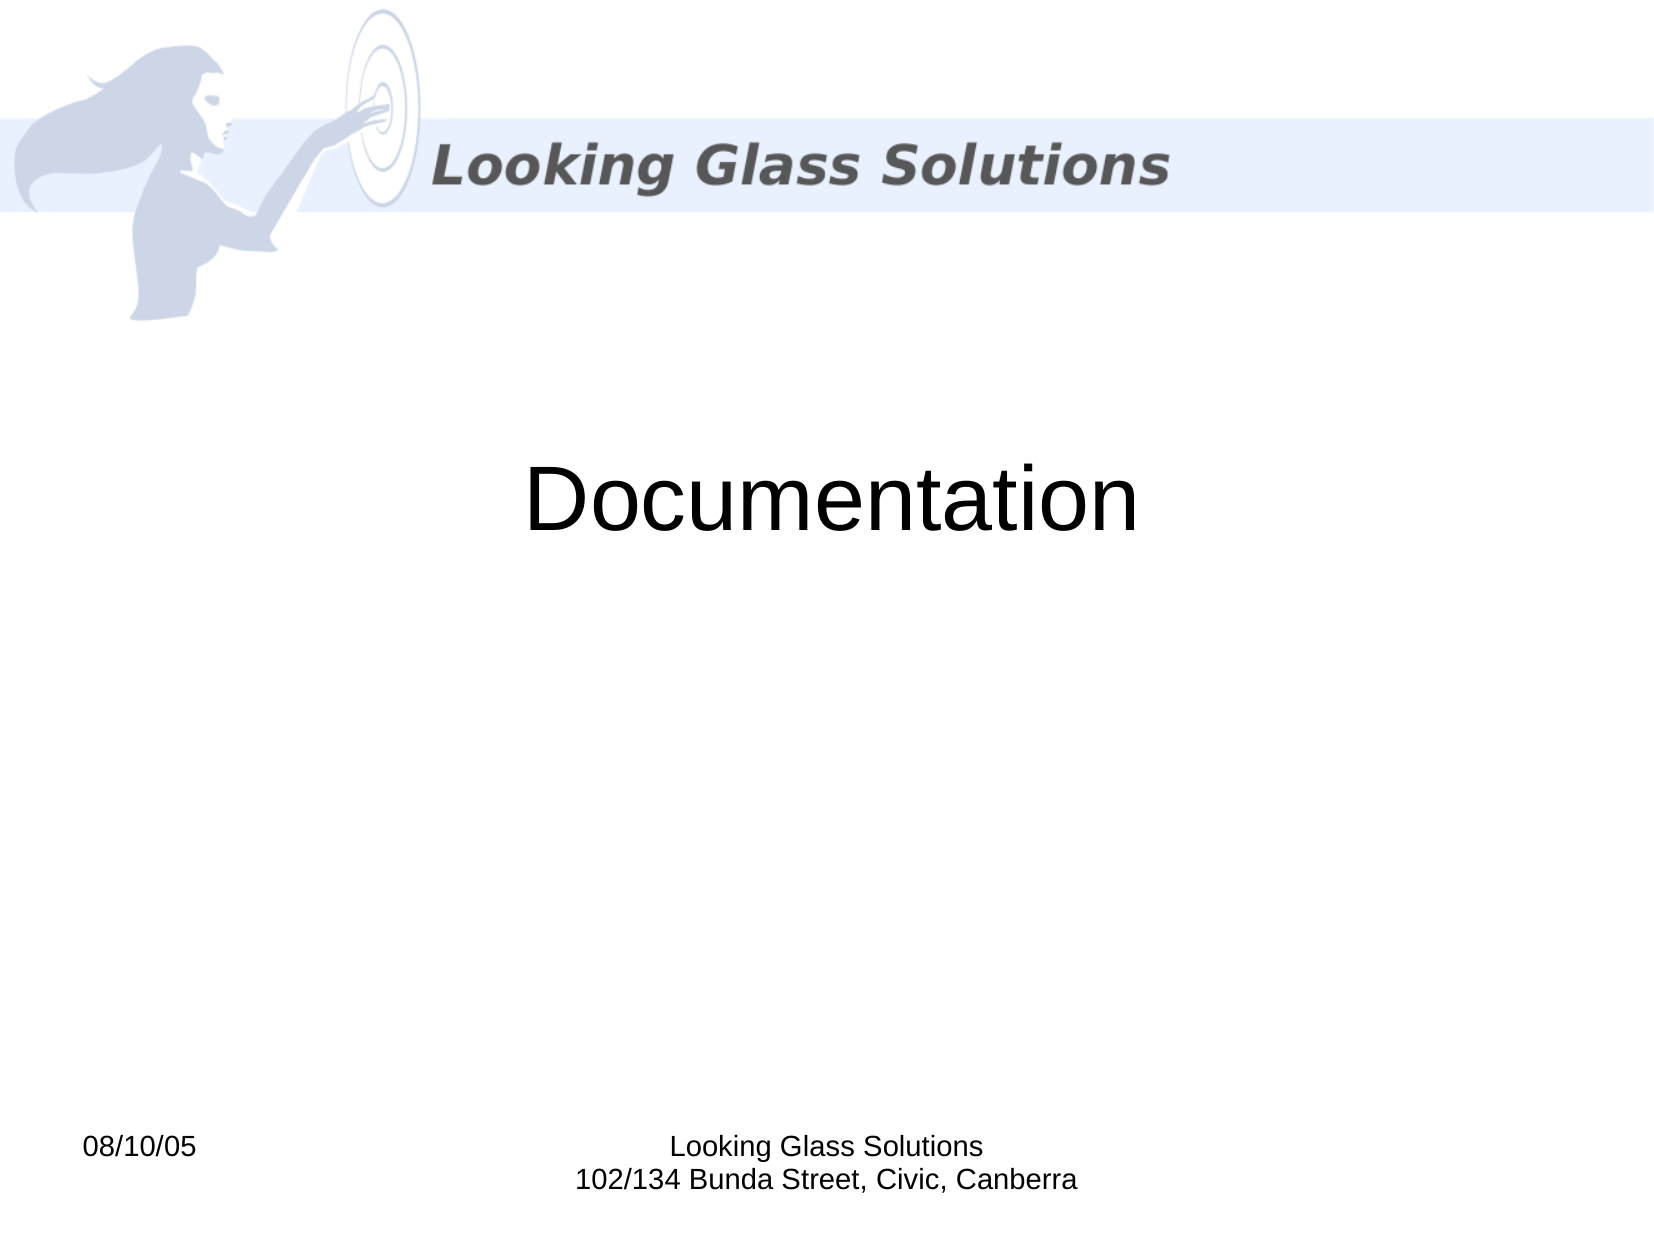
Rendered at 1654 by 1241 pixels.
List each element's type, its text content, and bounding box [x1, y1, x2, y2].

picture [0, 0, 1654, 325]
title Documentation [88, 395, 1577, 603]
